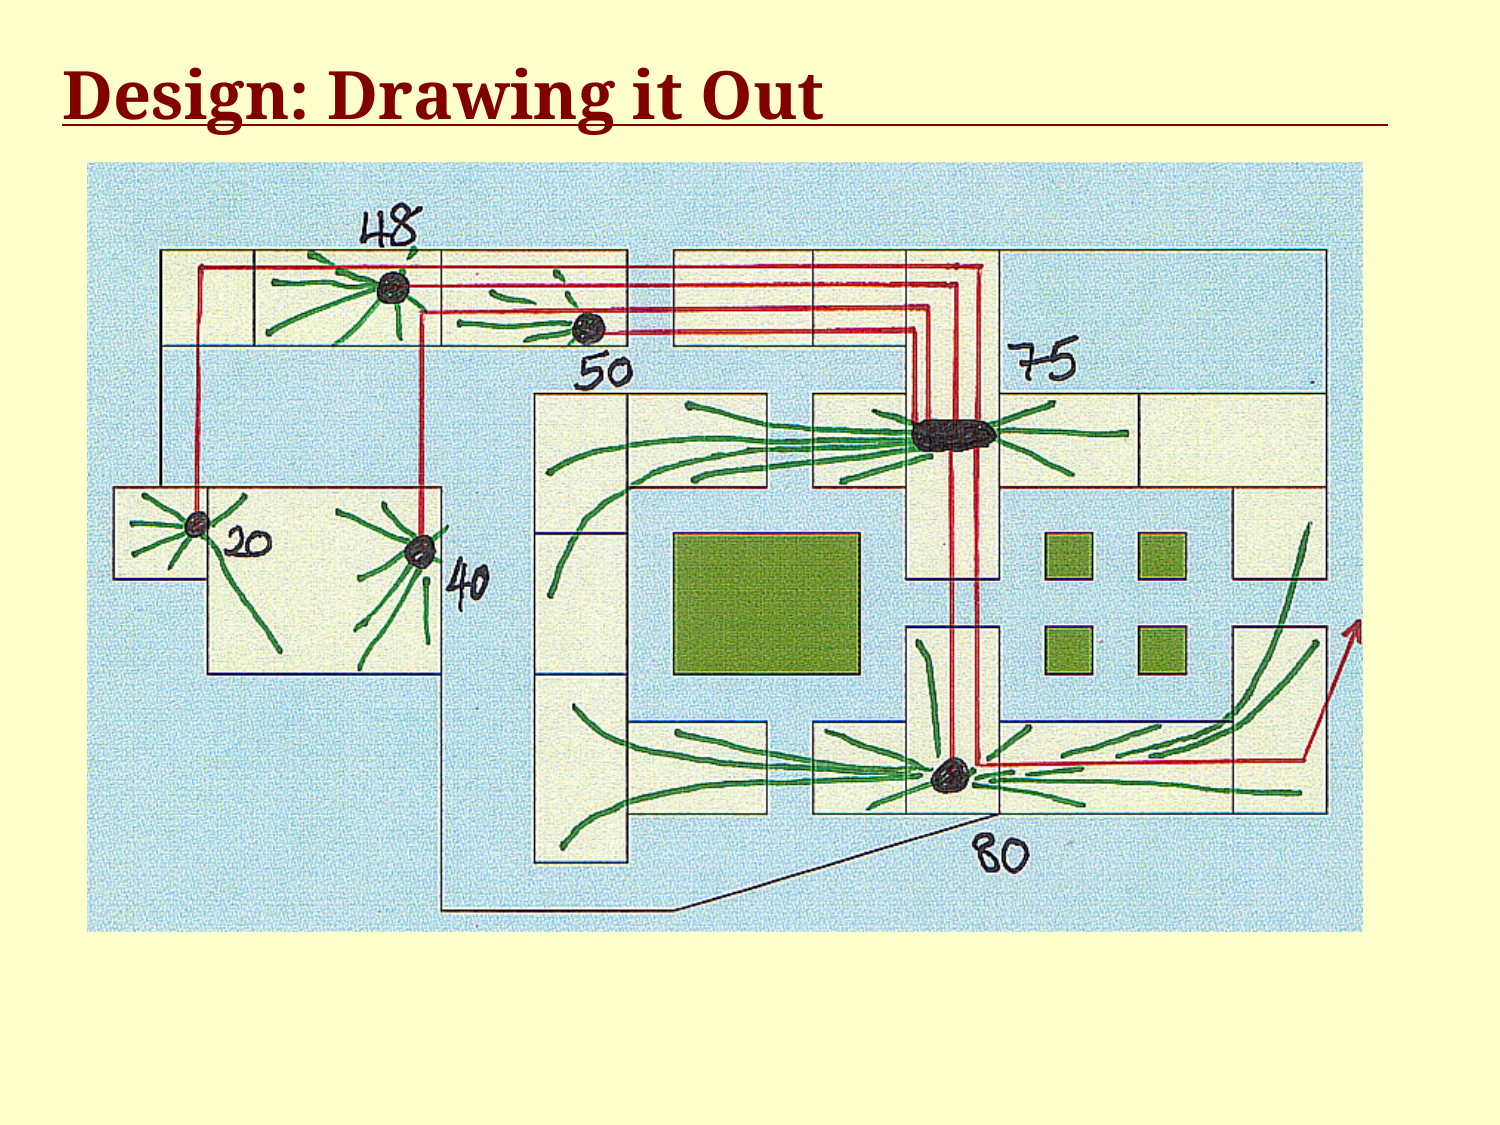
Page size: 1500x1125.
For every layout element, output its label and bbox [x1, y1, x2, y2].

picture [87, 162, 1363, 932]
